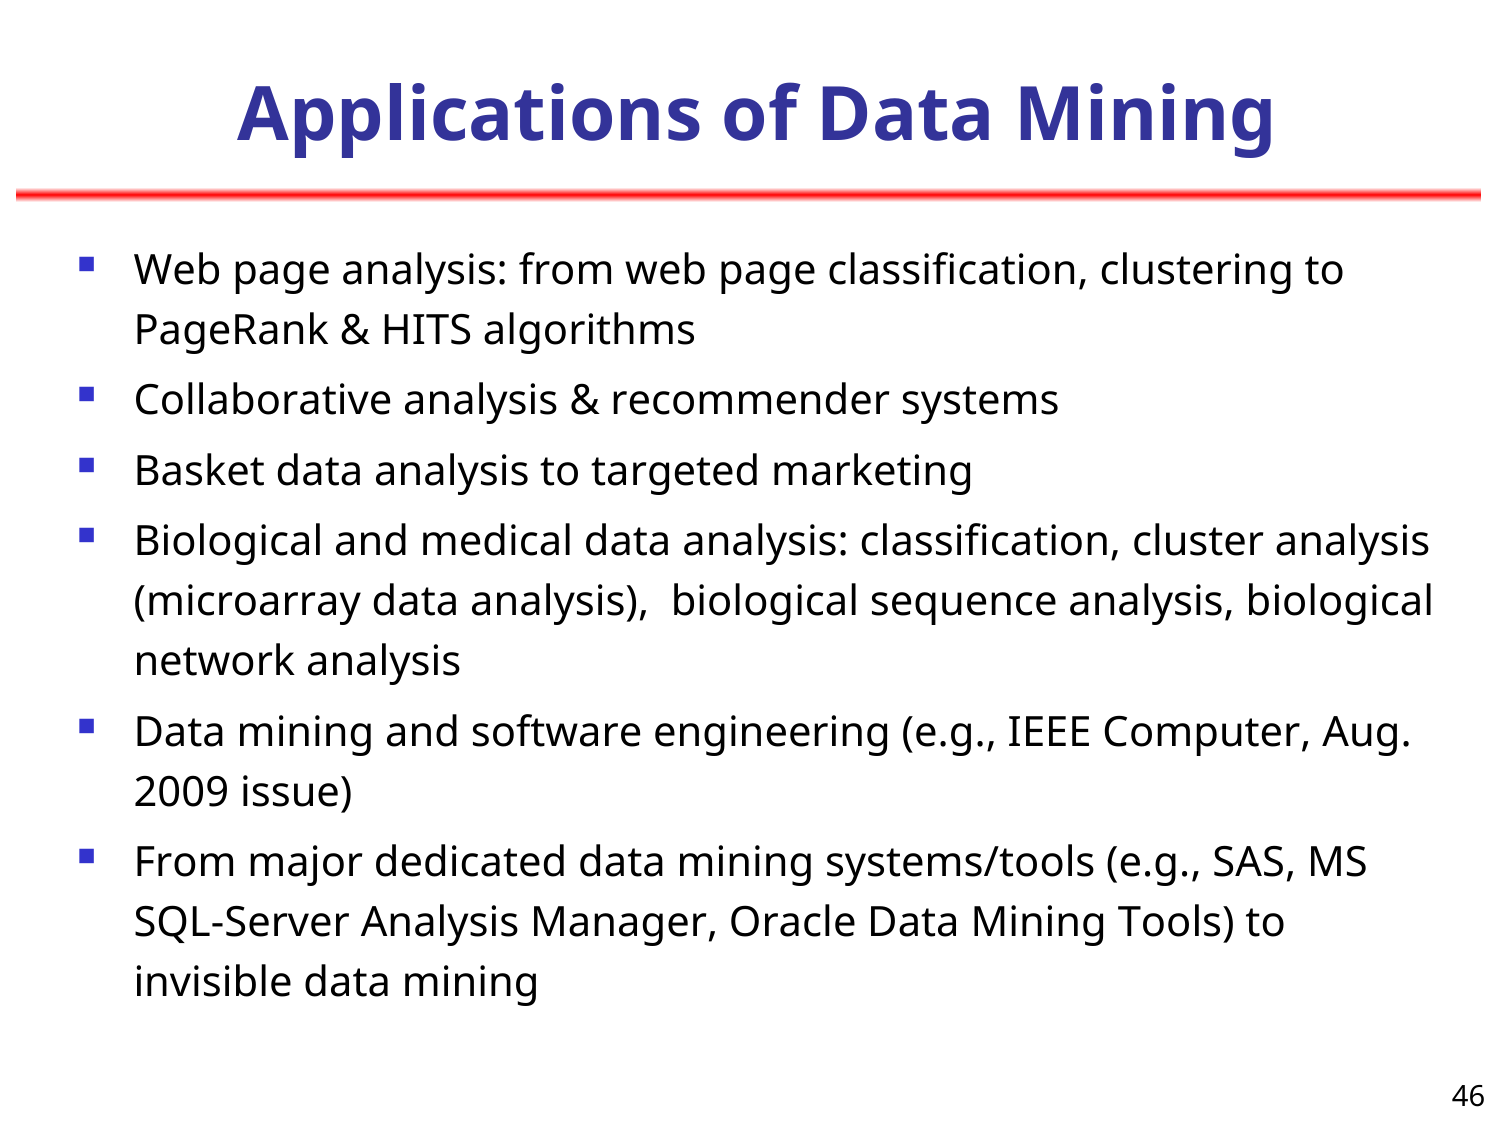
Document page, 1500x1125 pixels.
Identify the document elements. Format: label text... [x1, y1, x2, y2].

list Web page analysis: from web page classification, clustering to PageRank & HITS algorithms Collaborative analysis & recommender systems Basket data analysis to targeted marketing Biological and medical data analysis: classification, cluster analysis (microarray data analysis), biological sequence analysis, biological network analysis Data mining and software engineering (e.g., IEEE Computer, Aug. 2009 issue) From major dedicated data mining systems/tools (e.g., SAS, MS SQL-Server Analysis Manager, Oracle Data Mining Tools) to invisible data mining [62, 224, 1450, 1075]
title Applications of Data Mining [124, 37, 1391, 163]
text_box <number> [1187, 1050, 1500, 1125]
